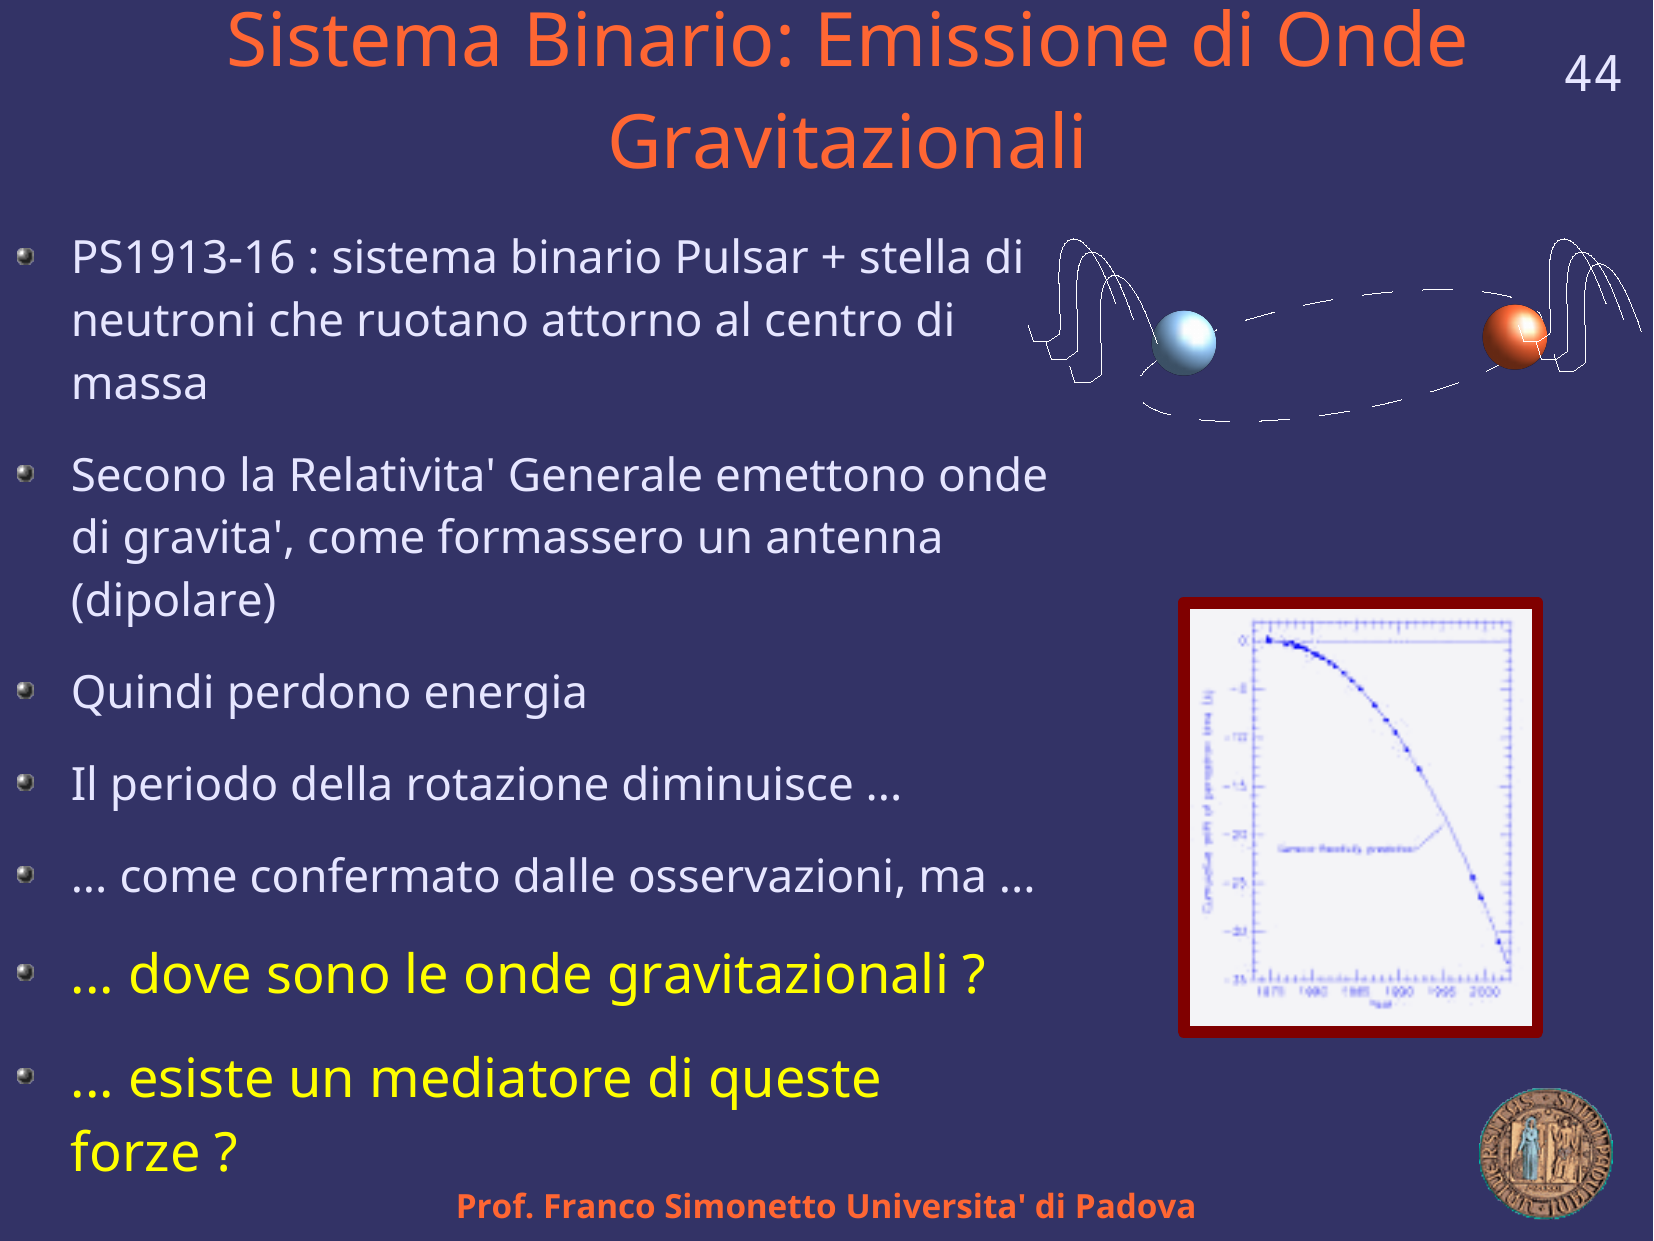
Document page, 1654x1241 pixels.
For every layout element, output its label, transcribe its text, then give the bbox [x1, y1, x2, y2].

list PS1913-16 : sistema binario Pulsar + stella di neutroni che ruotano attorno al centro di massa Secono la Relativita' Generale emettono onde di gravita', come formassero un antenna (dipolare) Quindi perdono energia Il periodo della rotazione diminuisce ... ... come confermato dalle osservazioni, ma ... ... dove sono le onde gravitazionali ? ... esiste un mediatore di queste forze ? [0, 225, 1060, 1203]
title Sistema Binario: Emissione di Onde Gravitazionali [82, 12, 1613, 163]
picture [1479, 1087, 1613, 1221]
picture [1189, 608, 1532, 1026]
